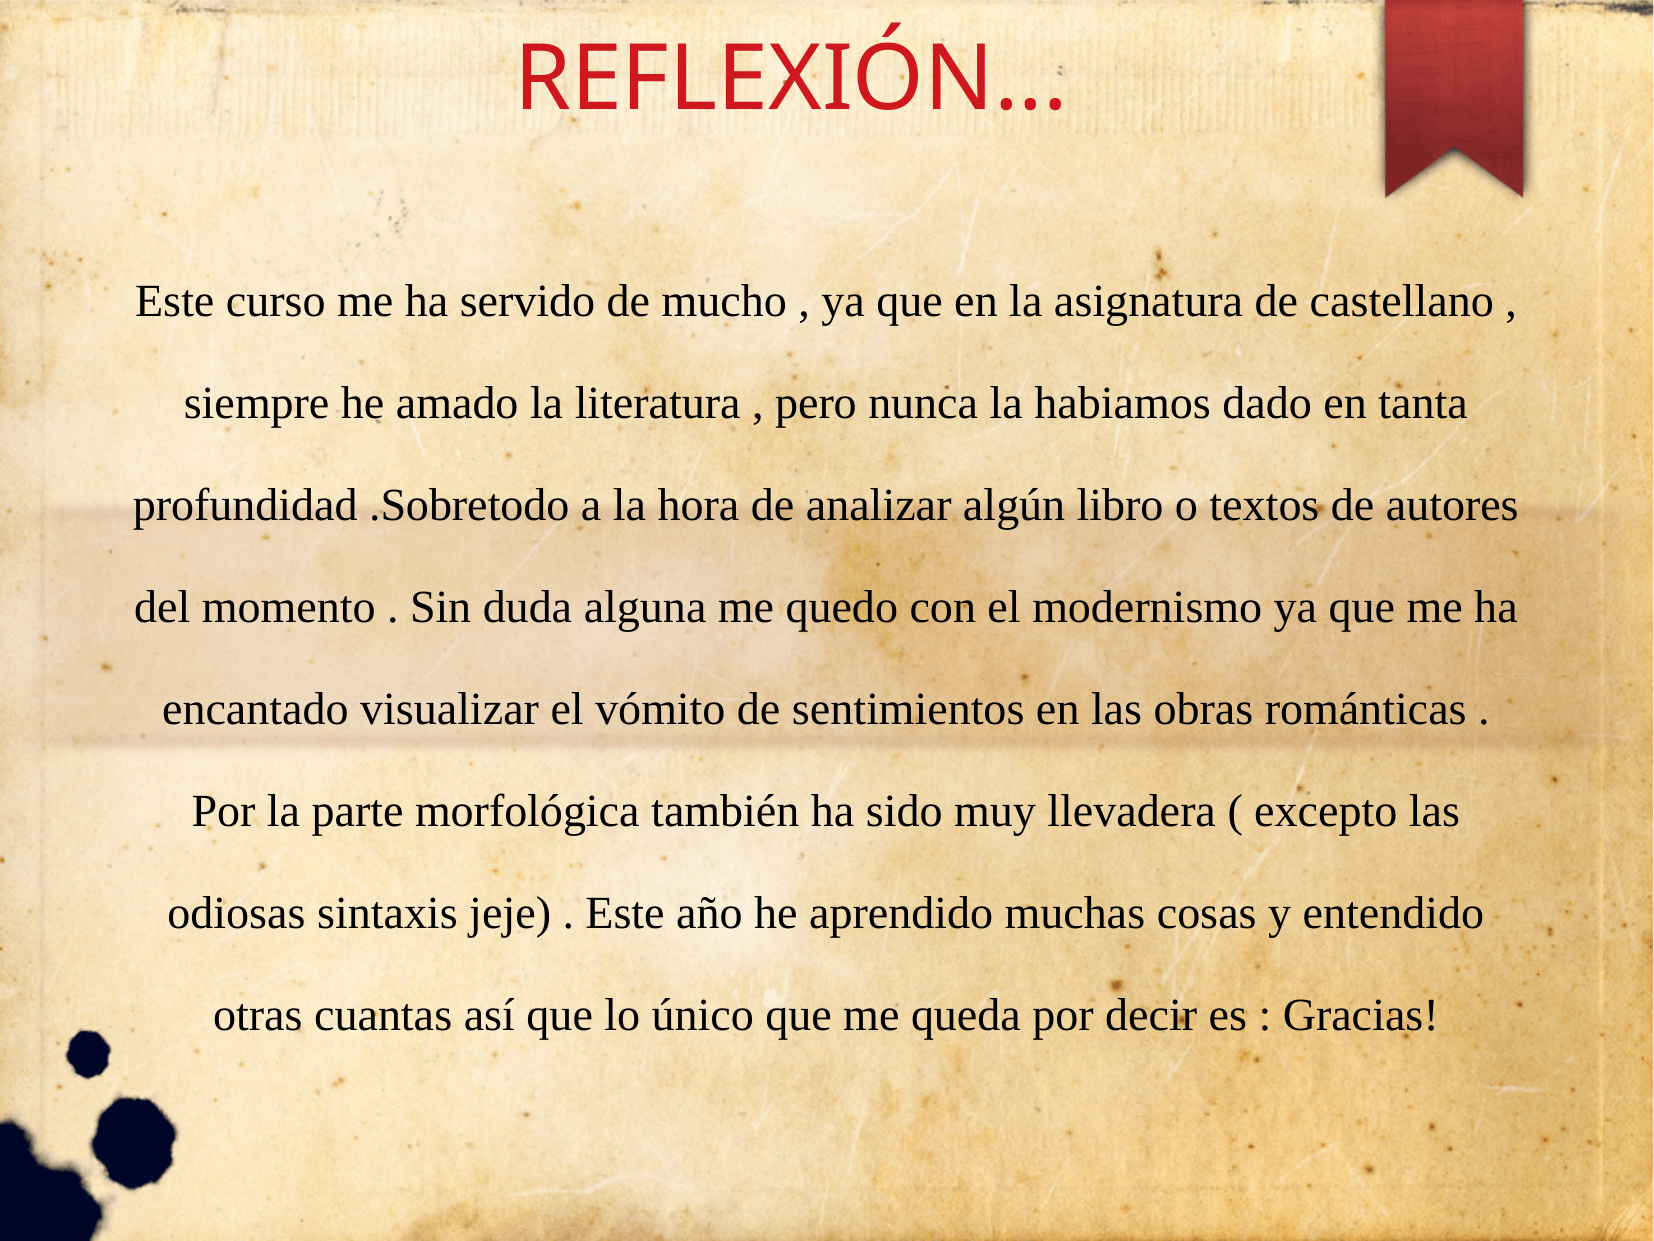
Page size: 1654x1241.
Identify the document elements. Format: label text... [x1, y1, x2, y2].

title REFLEXIÓN... [47, 0, 1536, 178]
picture [0, 0, 1654, 1241]
list Este curso me ha servido de mucho , ya que en la asignatura de castellano , siempre he amado la literatura , pero nunca la habiamos dado en tanta profundidad .Sobretodo a la hora de analizar algún libro o textos de autores del momento . Sin duda alguna me quedo con el modernismo ya que me ha encantado visualizar el vómito de sentimientos en las obras románticas . Por la parte morfológica también ha sido muy llevadera ( excepto las odiosas sintaxis jeje) . Este año he aprendido muchas cosas y entendido otras cuantas así que lo único que me queda por decir es : Gracias! [68, 224, 1524, 1146]
